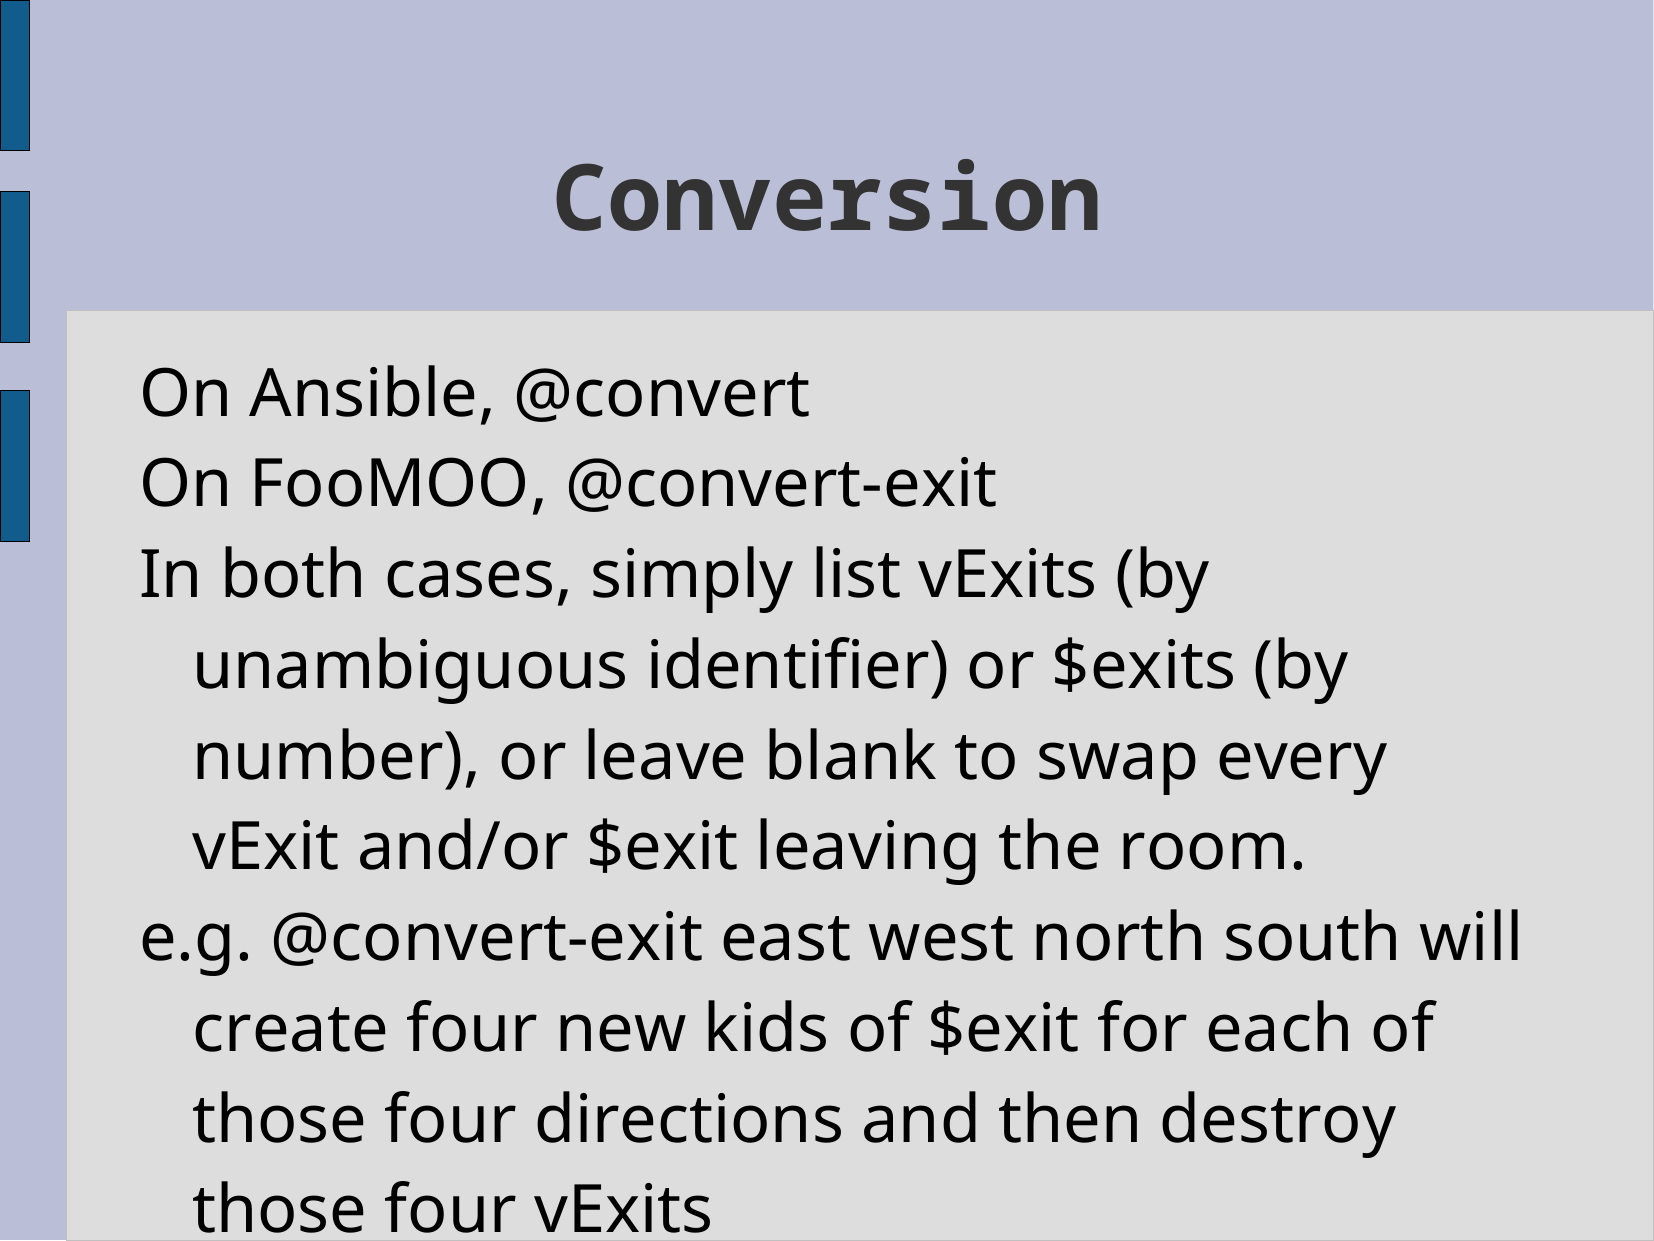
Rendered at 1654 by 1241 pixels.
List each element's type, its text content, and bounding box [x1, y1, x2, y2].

list On Ansible, @convert On FooMOO, @convert-exit In both cases, simply list vExits (by unambiguous identifier) or $exits (by number), or leave blank to swap every vExit and/or $exit leaving the room. e.g. @convert-exit east west north south will create four new kids of $exit for each of those four directions and then destroy those four vExits [121, 344, 1534, 1127]
title Conversion [121, 91, 1534, 299]
